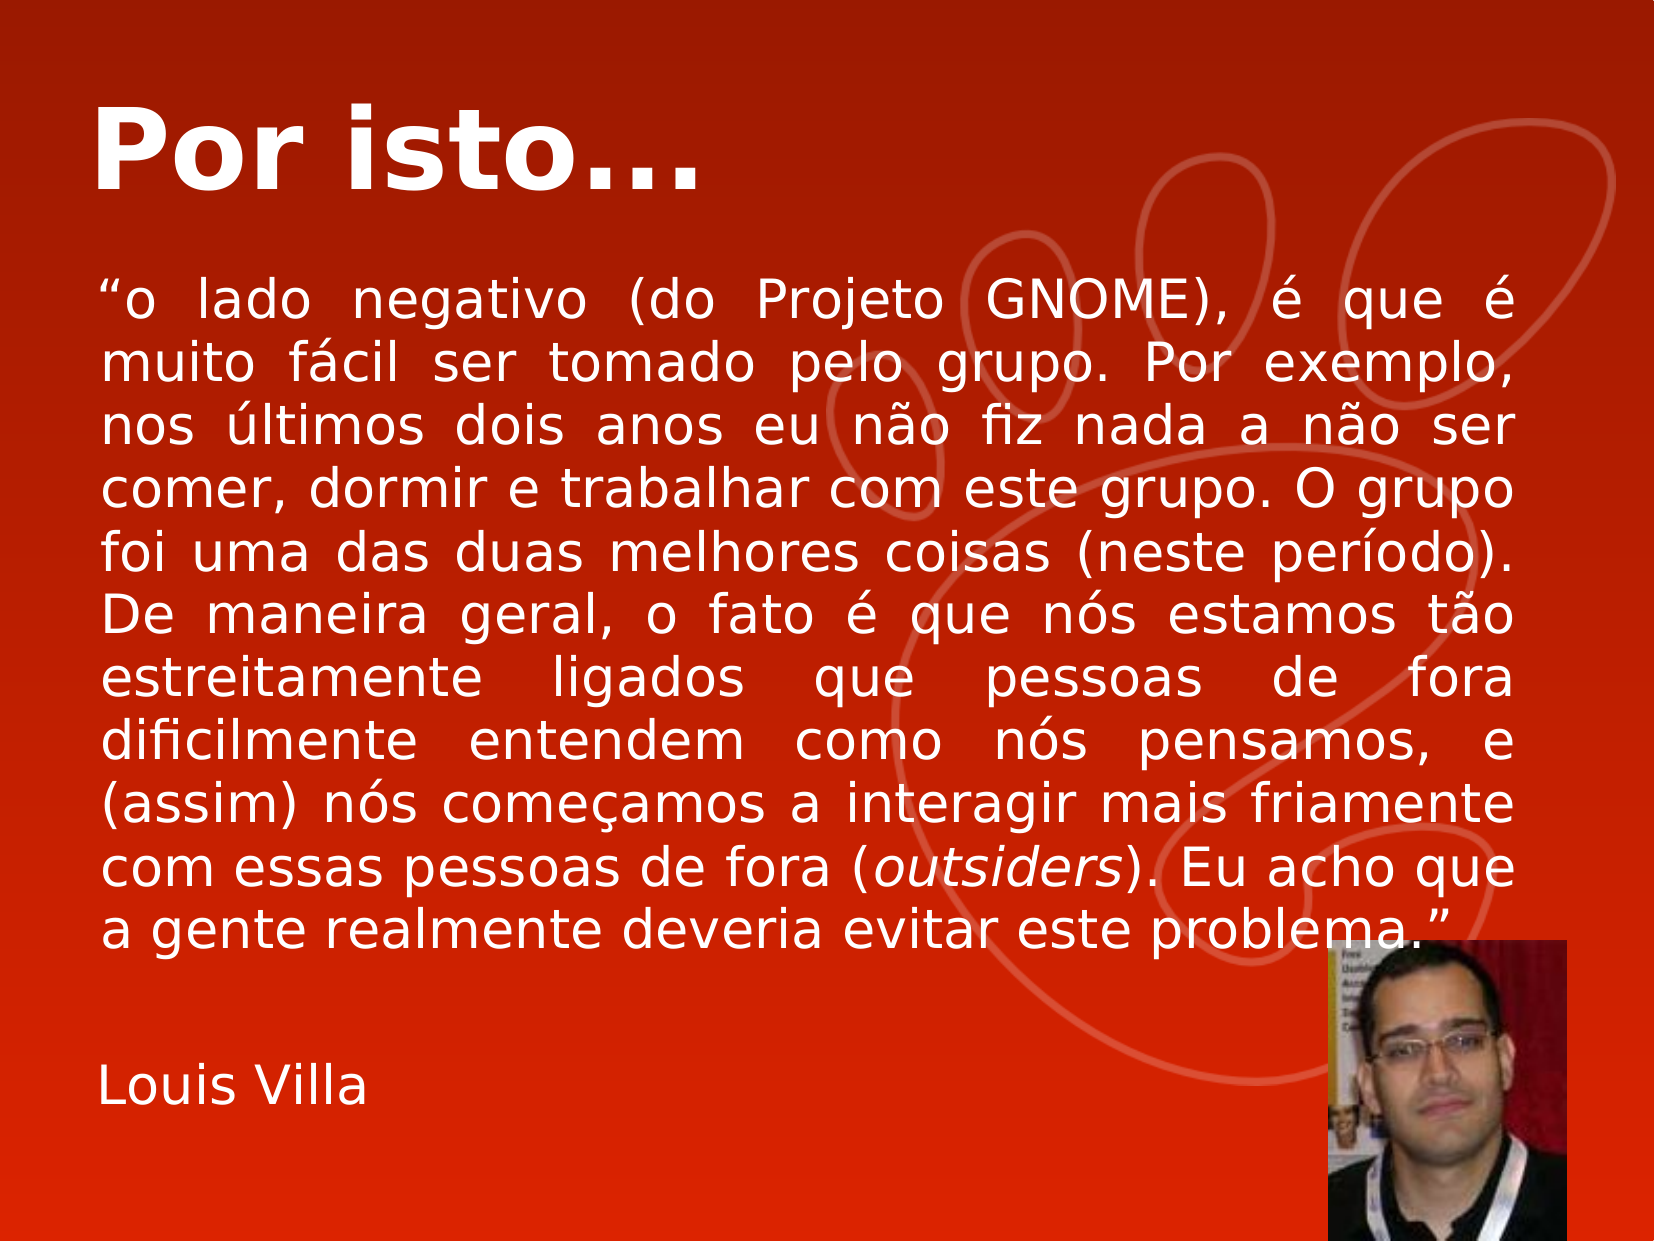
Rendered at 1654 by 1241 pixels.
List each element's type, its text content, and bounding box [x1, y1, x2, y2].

title Por isto... [88, 5, 1577, 296]
picture [1328, 118, 1616, 1241]
list “o lado negativo (do Projeto GNOME), é que é muito fácil ser tomado pelo grupo. Por exemplo, nos últimos dois anos eu não fiz nada a não ser comer, dormir e trabalhar com este grupo. O grupo foi uma das duas melhores coisas (neste período). De maneira geral, o fato é que nós estamos tão estreitamente ligados que pessoas de fora dificilmente entendem como nós pensamos, e (assim) nós começamos a interagir mais friamente com essas pessoas de fora (outsiders). Eu acho que a gente realmente deveria evitar este problema.” Louis Villa [29, 268, 1518, 1195]
